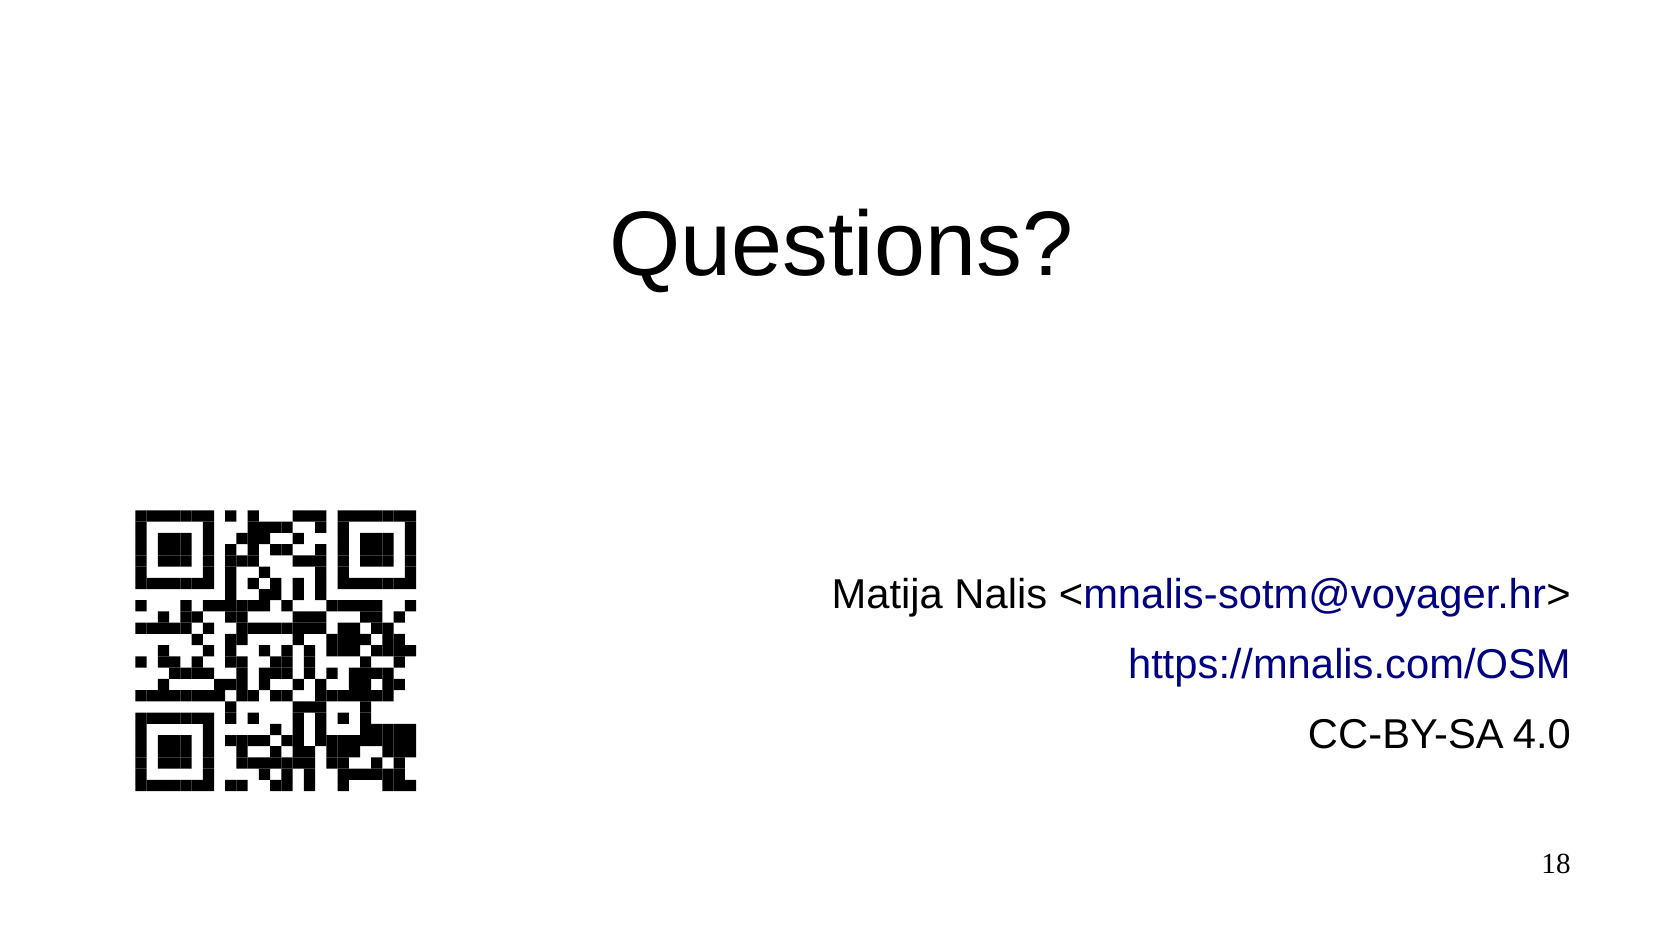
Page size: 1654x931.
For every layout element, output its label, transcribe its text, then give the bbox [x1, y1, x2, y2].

text_box Matija Nalis <mnalis-sotm@voyager.hr> https://mnalis.com/OSM CC-BY-SA 4.0 [442, 472, 1571, 758]
subtitle Questions? [112, 37, 1571, 451]
picture [112, 487, 440, 815]
